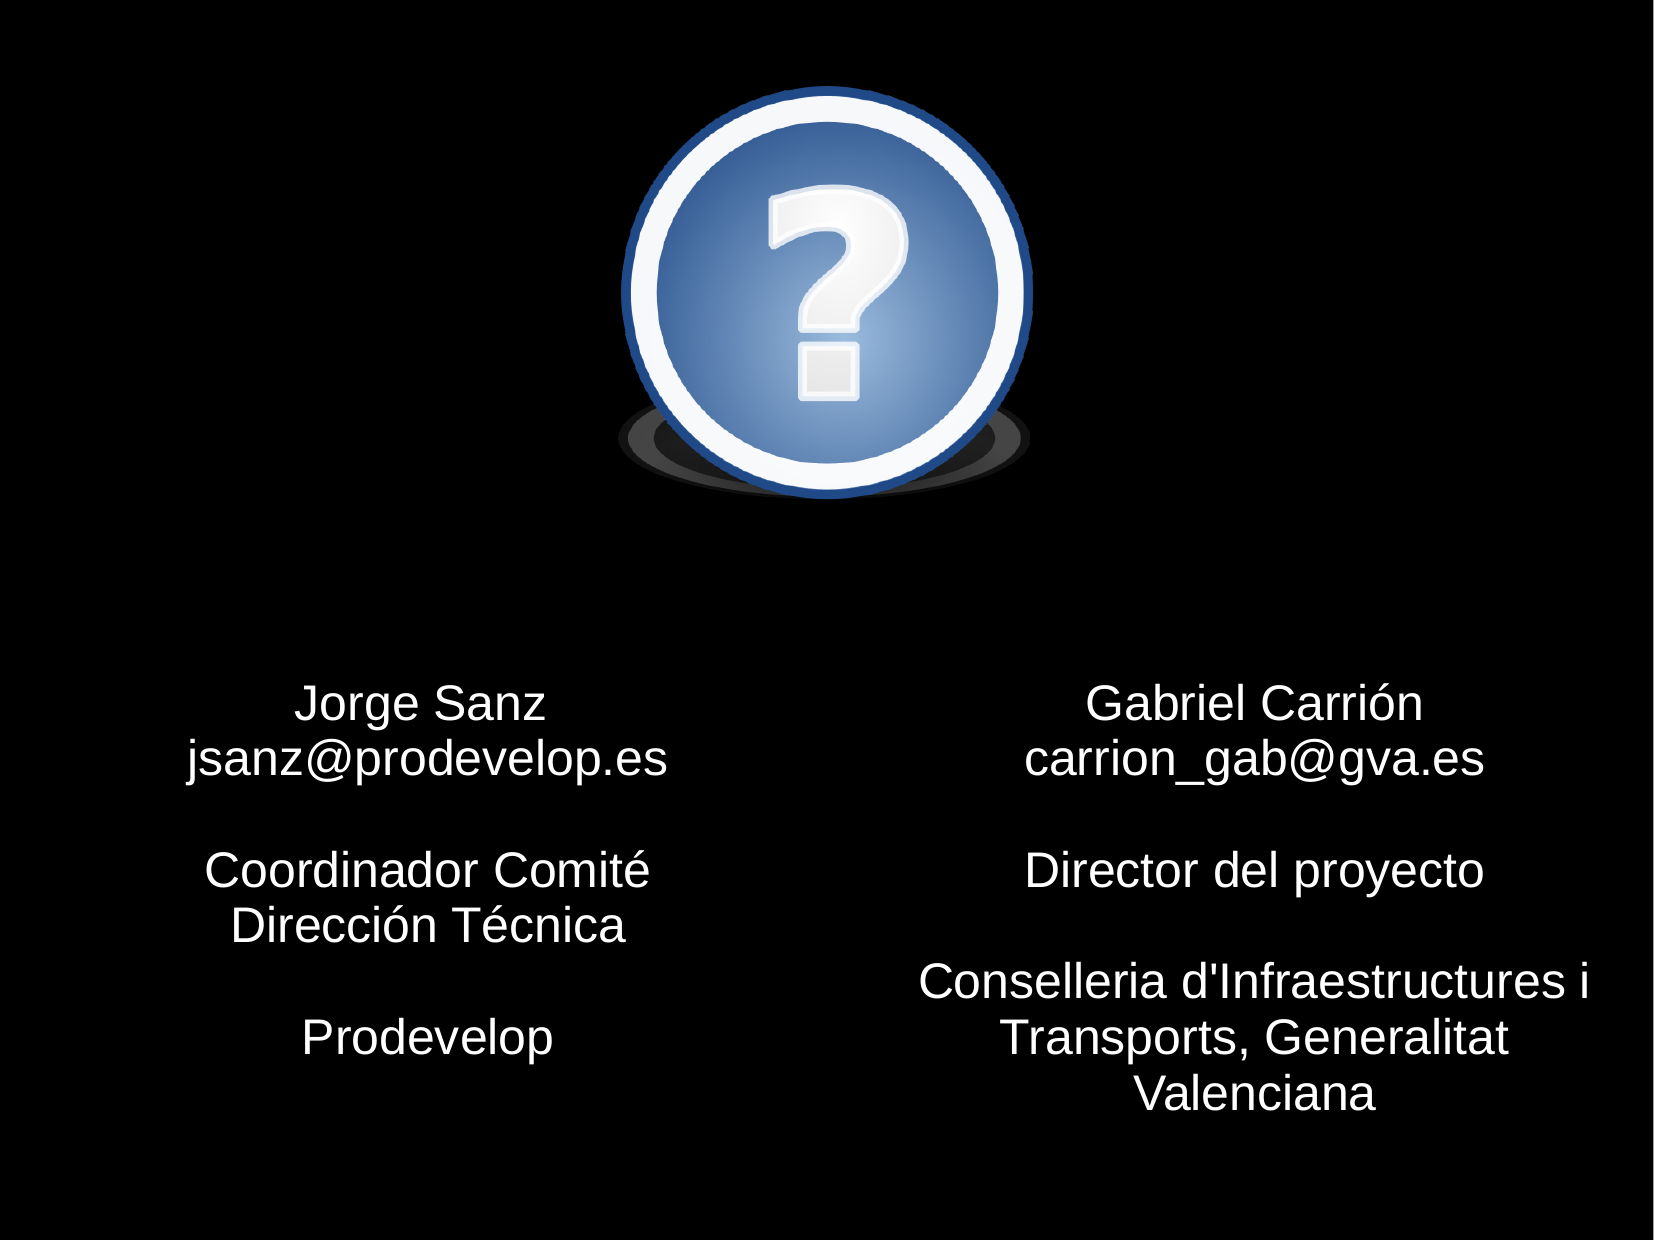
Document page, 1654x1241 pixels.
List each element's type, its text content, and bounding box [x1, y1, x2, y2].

text_box Gabriel Carrión carrion_gab@gva.es Director del proyecto Conselleria d'Infraestructures i Transports, Generalitat Valenciana [885, 667, 1625, 1129]
picture [618, 86, 1033, 528]
text_box Jorge Sanz jsanz@prodevelop.es Coordinador Comité Dirección Técnica Prodevelop [118, 667, 739, 1073]
